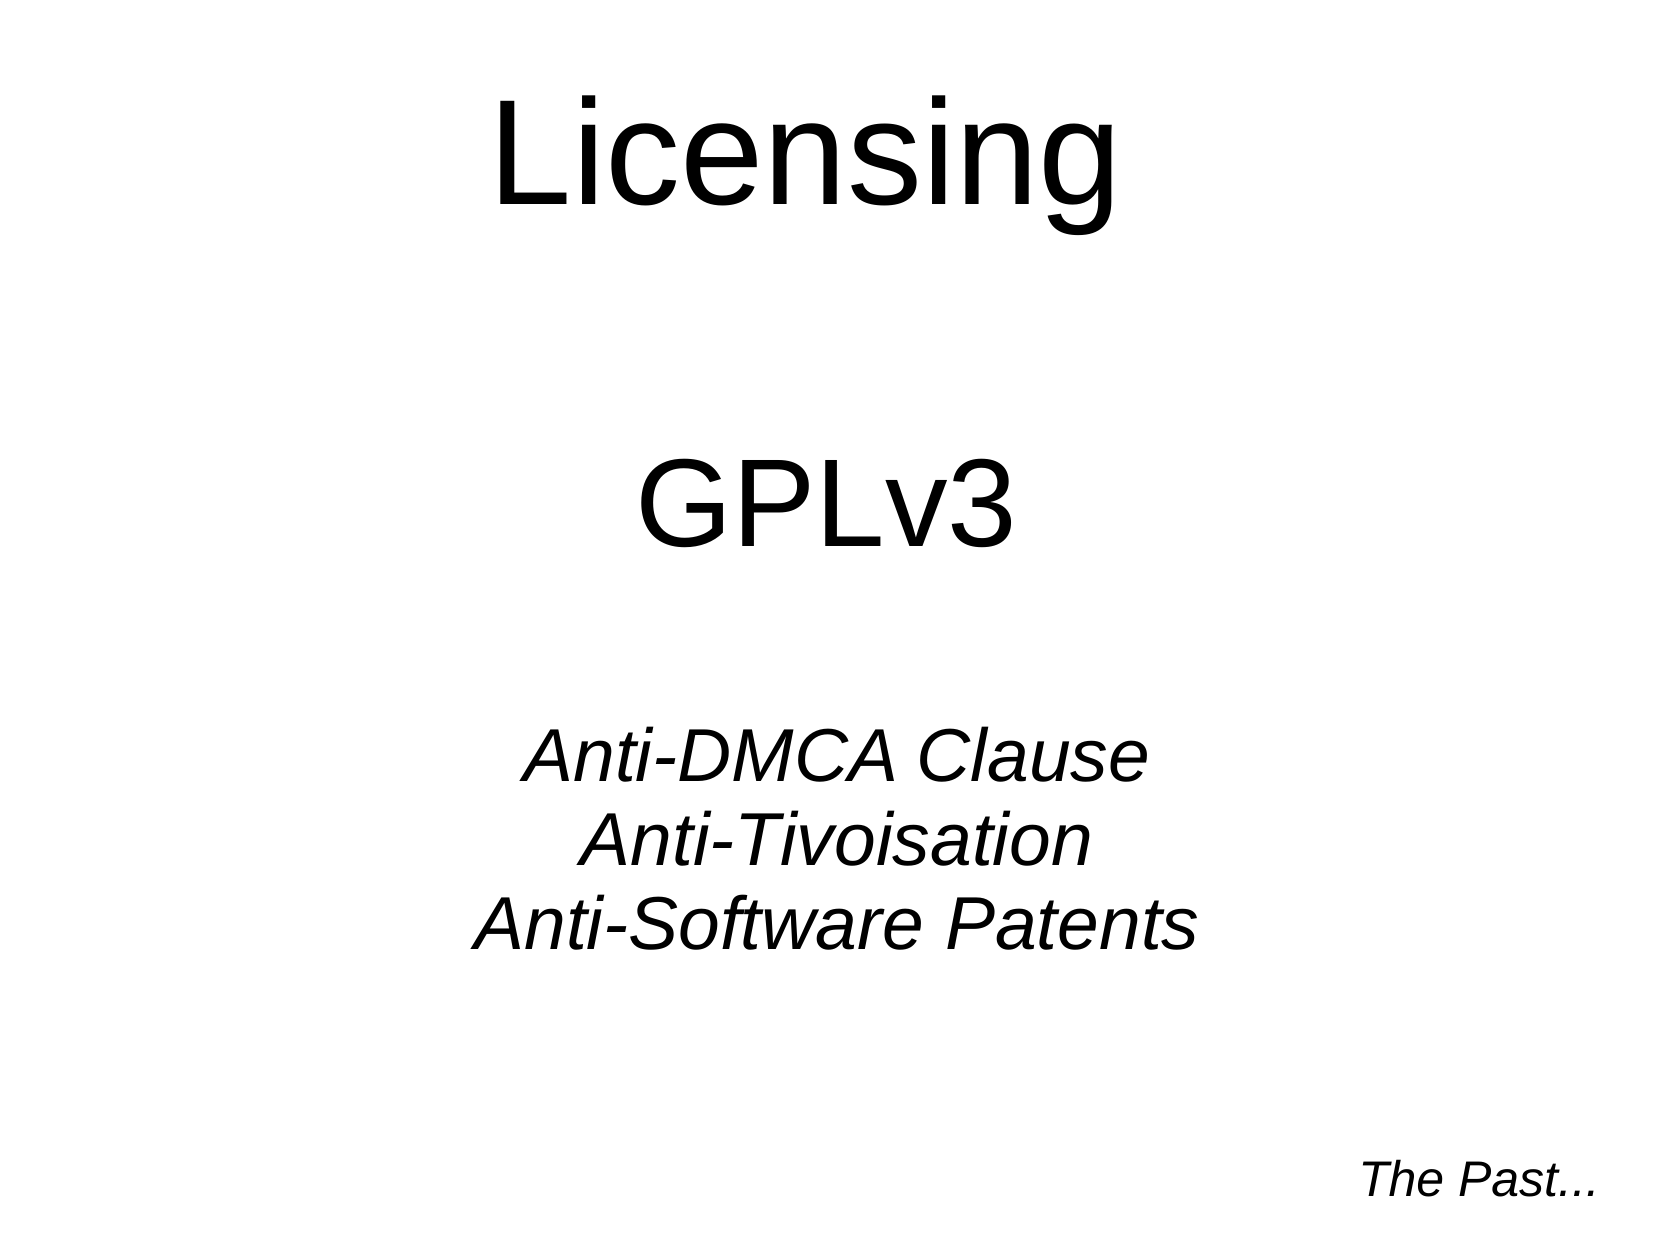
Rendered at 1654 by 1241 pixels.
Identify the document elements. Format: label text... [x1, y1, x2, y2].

title Licensing [82, 49, 1571, 257]
text_box The Past... [1358, 1151, 1595, 1208]
subtitle GPLv3 Anti-DMCA Clause Anti-Tivoisation Anti-Software Patents [82, 290, 1571, 1109]
